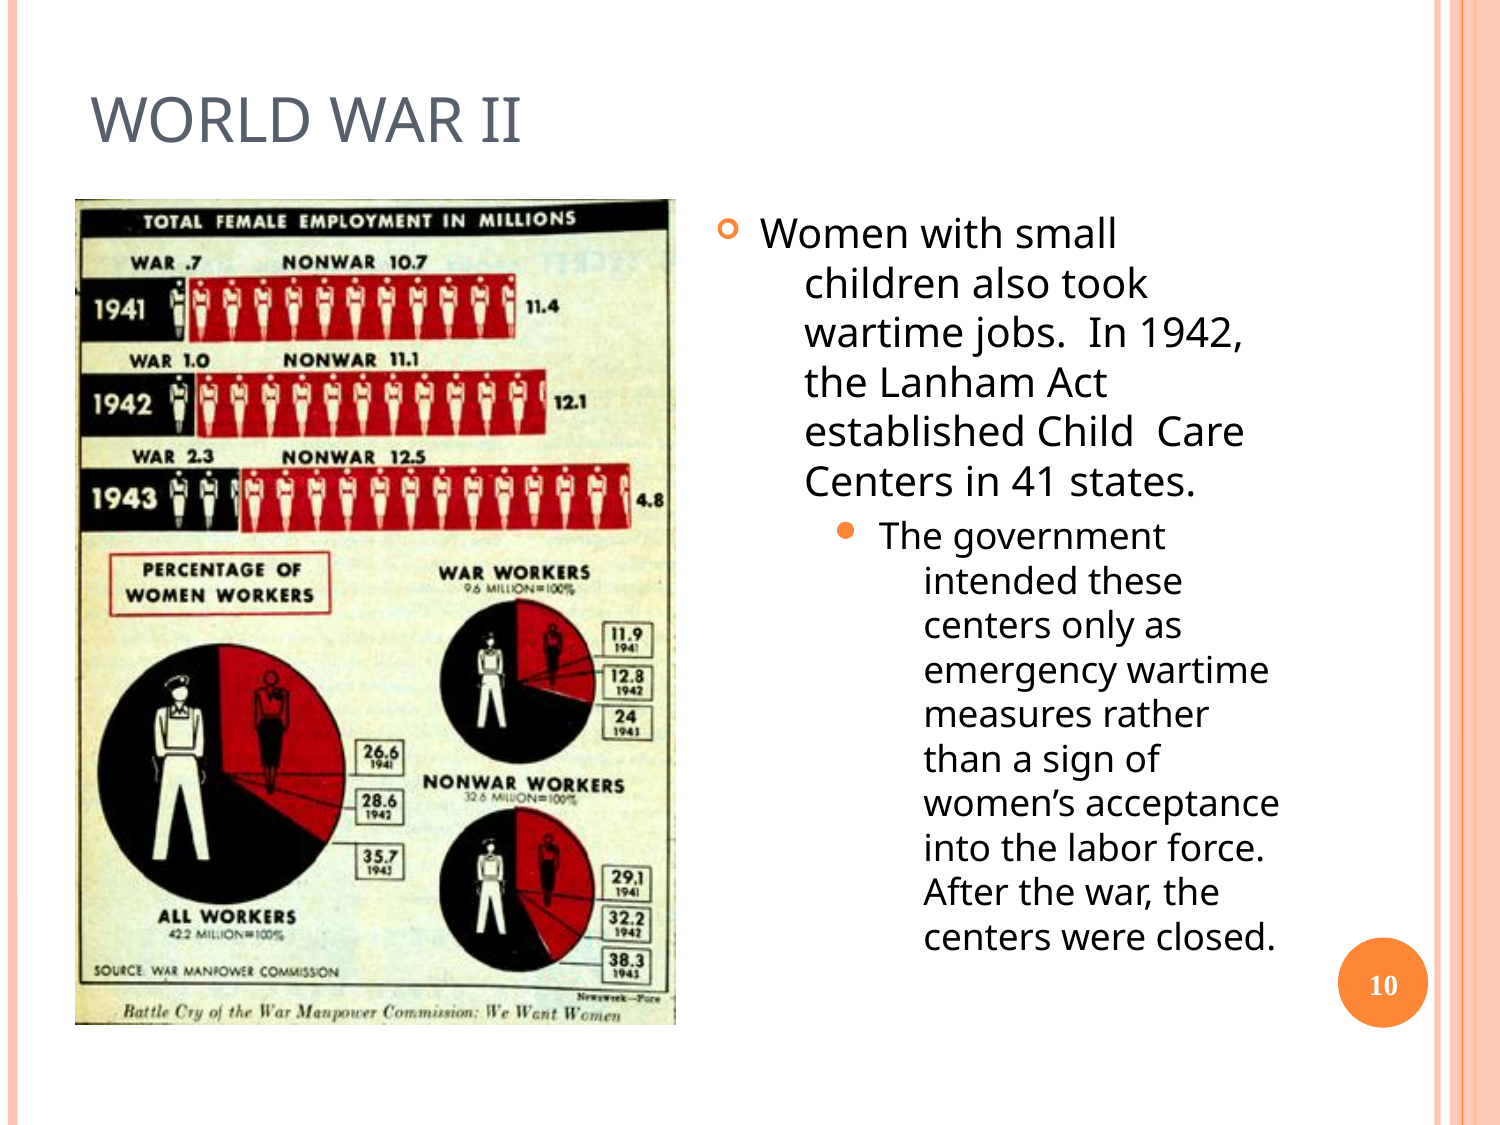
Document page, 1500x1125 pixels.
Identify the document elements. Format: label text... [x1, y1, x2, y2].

text_box [1333, 940, 1434, 1027]
list Women with small children also took wartime jobs. In 1942, the Lanham Act established Child Care Centers in 41 states. The government intended these centers only as emergency wartime measures rather than a sign of women’s acceptance into the labor force. After the war, the centers were closed. [700, 200, 1301, 1013]
title World War II [75, 45, 1300, 163]
picture [75, 200, 676, 1026]
